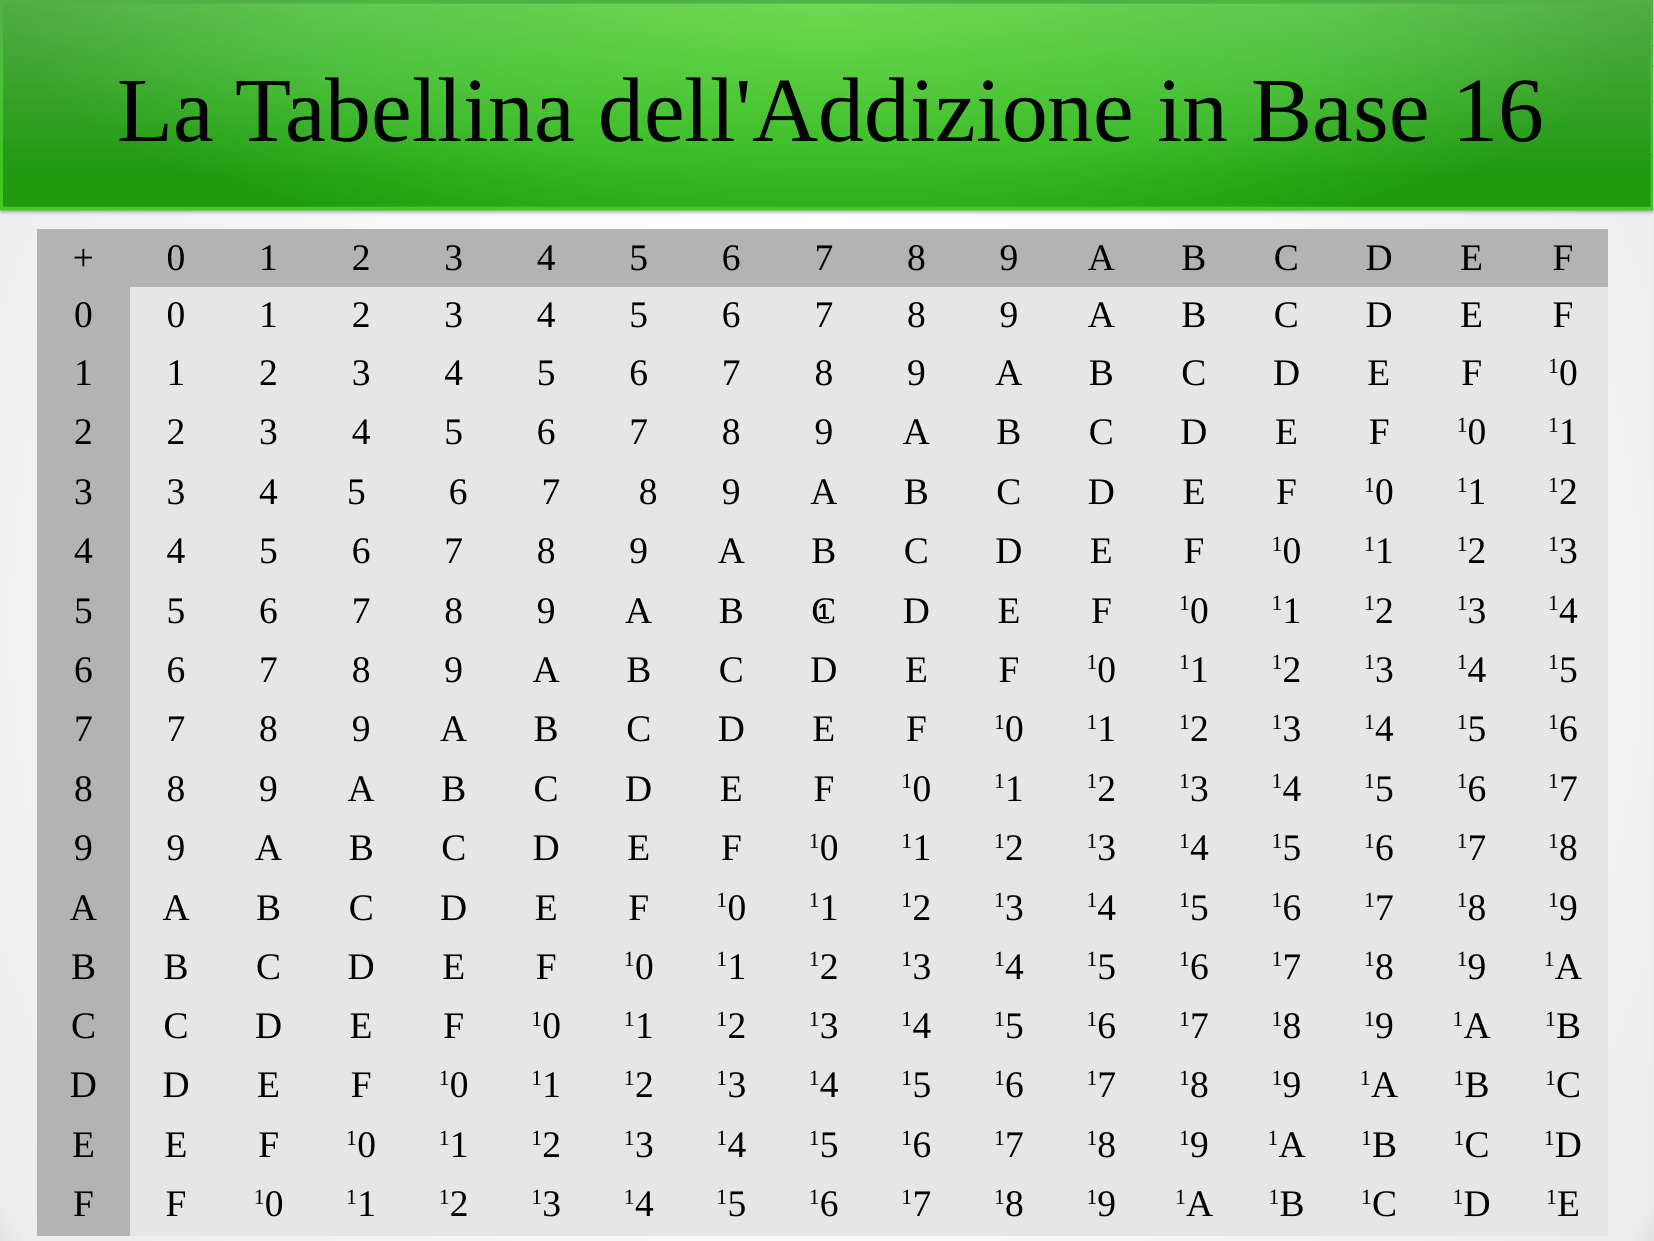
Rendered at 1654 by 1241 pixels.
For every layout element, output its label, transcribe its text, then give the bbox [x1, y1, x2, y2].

table_header C [1240, 229, 1333, 287]
table_cell 4 [407, 345, 500, 404]
table_cell B [1148, 287, 1240, 345]
table_cell E [870, 641, 963, 701]
table_cell 1A [1333, 1057, 1425, 1116]
table_cell C [315, 879, 407, 938]
table_cell 4 [37, 523, 130, 582]
table_cell 7 [685, 345, 778, 404]
table_cell D [1333, 287, 1425, 345]
table_cell 9 [130, 819, 222, 879]
table_cell D [778, 641, 870, 701]
table_cell B [37, 938, 130, 997]
table_cell 6 [593, 345, 685, 404]
table_cell 13 [1240, 701, 1333, 760]
table_cell D [407, 879, 500, 938]
table_cell F [1055, 582, 1148, 641]
table_cell B [963, 404, 1055, 463]
table_cell 14 [1518, 582, 1608, 641]
table_cell D [315, 938, 407, 997]
table_cell 14 [685, 1116, 778, 1175]
table_cell 13 [1333, 641, 1425, 701]
table_cell 12 [500, 1116, 593, 1175]
table_cell 11 [1518, 404, 1608, 463]
table_cell 13 [778, 997, 870, 1057]
table_cell 18 [1240, 997, 1333, 1057]
table_cell 1B [1425, 1057, 1518, 1116]
table_cell 15 [1518, 641, 1608, 701]
table_cell 14 [1055, 879, 1148, 938]
table_cell D [130, 1057, 222, 1116]
table_cell C [407, 819, 500, 879]
table_cell 1 [37, 345, 130, 404]
table_cell 9 [407, 641, 500, 701]
table_header 8 [870, 229, 963, 287]
table_cell 12 [407, 1175, 500, 1236]
table_cell 12 [1148, 701, 1240, 760]
table_cell B [1055, 345, 1148, 404]
table_cell 9 [870, 345, 963, 404]
table_cell D [685, 701, 778, 760]
table_cell E [222, 1057, 315, 1116]
table_cell 6 [222, 582, 315, 641]
table_header E [1425, 229, 1518, 287]
table_header 1 [222, 229, 315, 287]
table_cell 17 [963, 1116, 1055, 1175]
table_cell 18 [963, 1175, 1055, 1236]
table_cell 12 [1055, 760, 1148, 819]
table_cell E [315, 997, 407, 1057]
table_cell 6 [37, 641, 130, 701]
table_header F [1518, 229, 1608, 287]
table_cell D [593, 760, 685, 819]
table_cell 5 [37, 582, 130, 641]
table_cell 19 [1055, 1175, 1148, 1236]
table_cell 11 [407, 1116, 500, 1175]
table_cell 1B [1333, 1116, 1425, 1175]
table_cell 8 [222, 701, 315, 760]
table_cell A [222, 819, 315, 879]
table_cell 11 [870, 819, 963, 879]
table_cell 2 [37, 404, 130, 463]
table_cell 14 [1240, 760, 1333, 819]
table_cell D [1148, 404, 1240, 463]
table_cell 1A [1240, 1116, 1333, 1175]
table_cell 17 [1240, 938, 1333, 997]
table_cell 7 [593, 404, 685, 463]
table_cell 15 [1055, 938, 1148, 997]
table_cell 10 [1333, 463, 1425, 523]
table_cell 7 [778, 287, 870, 345]
table_cell 15 [1425, 701, 1518, 760]
table_cell 17 [1148, 997, 1240, 1057]
table_cell D [1240, 345, 1333, 404]
table_cell 12 [870, 879, 963, 938]
table_cell 10 [593, 938, 685, 997]
table_cell F [407, 997, 500, 1057]
table_cell 17 [1333, 879, 1425, 938]
table_cell 17 [1055, 1057, 1148, 1116]
table_cell C [870, 523, 963, 582]
table_cell 10 [1240, 523, 1333, 582]
table_cell 12 [1518, 463, 1608, 523]
table_cell C [1148, 345, 1240, 404]
table_cell C [37, 997, 130, 1057]
table_cell F [315, 1057, 407, 1116]
table_cell 10 [222, 1175, 315, 1236]
table_cell 15 [1148, 879, 1240, 938]
table_header 0 [130, 229, 222, 287]
table_cell 10 [500, 997, 593, 1057]
table_cell 19 [1518, 879, 1608, 938]
table_cell 16 [1333, 819, 1425, 879]
table_header 5 [593, 229, 685, 287]
table_cell 11 [315, 1175, 407, 1236]
table_cell B [500, 701, 593, 760]
table_cell E [593, 819, 685, 879]
table_cell A [315, 760, 407, 819]
table_cell 10 [963, 701, 1055, 760]
table_cell 11 [1148, 641, 1240, 701]
table_cell C [963, 463, 1055, 523]
table_cell E [778, 701, 870, 760]
table_cell 9 [500, 582, 593, 641]
table_cell 3 [37, 463, 130, 523]
table_cell 13 [1148, 760, 1240, 819]
table_cell 11 [778, 879, 870, 938]
table_cell 14 [1333, 701, 1425, 760]
table_cell 9 [37, 819, 130, 879]
table_cell 13 [593, 1116, 685, 1175]
table_cell C [1055, 404, 1148, 463]
table_cell E [1148, 463, 1240, 523]
table_cell C [685, 641, 778, 701]
table_cell 11 [1425, 463, 1518, 523]
table_cell F [500, 938, 593, 997]
table_cell 14 [593, 1175, 685, 1236]
table_cell 6 [500, 404, 593, 463]
table_cell 15 [963, 997, 1055, 1057]
table_cell 10 [1148, 582, 1240, 641]
table_cell C [593, 701, 685, 760]
table_cell E [130, 1116, 222, 1175]
table_cell E [1425, 287, 1518, 345]
table_cell A [963, 345, 1055, 404]
table_cell F [685, 819, 778, 879]
table_cell 16 [870, 1116, 963, 1175]
table_cell 12 [593, 1057, 685, 1116]
table_cell 18 [1055, 1116, 1148, 1175]
table_cell F [1240, 463, 1333, 523]
table_cell 1C [1425, 1116, 1518, 1175]
table_cell 18 [1518, 819, 1608, 879]
table_cell C [222, 938, 315, 997]
table_cell E [963, 582, 1055, 641]
table_cell 9 [685, 463, 778, 523]
table_cell A [407, 701, 500, 760]
table_cell 1E [1518, 1175, 1608, 1236]
table_cell 8 [685, 404, 778, 463]
table_header D [1333, 229, 1425, 287]
table_cell B [222, 879, 315, 938]
table_cell 15 [1240, 819, 1333, 879]
table_cell 6 [407, 463, 500, 523]
table_header 6 [685, 229, 778, 287]
table_header A [1055, 229, 1148, 287]
table_cell 7 [407, 523, 500, 582]
table_cell 11 [593, 997, 685, 1057]
table_cell 1 [130, 345, 222, 404]
table_cell A [500, 641, 593, 701]
table_cell 16 [1518, 701, 1608, 760]
table_cell 11 [1240, 582, 1333, 641]
table_cell 13 [685, 1057, 778, 1116]
table_cell 7 [130, 701, 222, 760]
table_cell 7 [37, 701, 130, 760]
table_cell A [685, 523, 778, 582]
table_cell 1C [1333, 1175, 1425, 1236]
table_cell F [130, 1175, 222, 1236]
table_cell 10 [1425, 404, 1518, 463]
table_cell 1D [1518, 1116, 1608, 1175]
table_cell 11 [1333, 523, 1425, 582]
table_cell F [870, 701, 963, 760]
table_cell 16 [963, 1057, 1055, 1116]
table_cell 10 [315, 1116, 407, 1175]
table_cell D [222, 997, 315, 1057]
table_cell 15 [870, 1057, 963, 1116]
table_cell 13 [870, 938, 963, 997]
table_cell 10 [407, 1057, 500, 1116]
table_cell 1A [1518, 938, 1608, 997]
table_cell 13 [1055, 819, 1148, 879]
table_cell 12 [963, 819, 1055, 879]
table_cell F [37, 1175, 130, 1236]
table_cell 1 [222, 287, 315, 345]
table_header 4 [500, 229, 593, 287]
table_cell D [1055, 463, 1148, 523]
table_cell F [778, 760, 870, 819]
table_cell 13 [963, 879, 1055, 938]
table_cell 14 [1148, 819, 1240, 879]
table_cell 11 [963, 760, 1055, 819]
table_cell 1A [1425, 997, 1518, 1057]
table_cell 12 [778, 938, 870, 997]
table_cell 6 [130, 641, 222, 701]
table_cell 17 [1425, 819, 1518, 879]
table_cell 8 [870, 287, 963, 345]
table_cell 12 [1240, 641, 1333, 701]
table_cell 1B [1240, 1175, 1333, 1236]
table_cell 5 [222, 523, 315, 582]
table_cell 9 [593, 523, 685, 582]
table_cell 13 [1425, 582, 1518, 641]
table_cell 15 [1333, 760, 1425, 819]
table_cell 18 [1333, 938, 1425, 997]
table_cell D [500, 819, 593, 879]
table_cell 5 [500, 345, 593, 404]
table_cell 19 [1148, 1116, 1240, 1175]
table_cell 5 [593, 287, 685, 345]
table_cell B [593, 641, 685, 701]
table_cell 6 [685, 287, 778, 345]
table_cell E [1240, 404, 1333, 463]
table_cell 6 [315, 523, 407, 582]
table_cell E [1333, 345, 1425, 404]
table_cell A [1055, 287, 1148, 345]
table_cell C [1240, 287, 1333, 345]
table_cell 2 [130, 404, 222, 463]
table_cell E [37, 1116, 130, 1175]
table_header 2 [315, 229, 407, 287]
table_cell A [130, 879, 222, 938]
table_cell 19 [1333, 997, 1425, 1057]
table_cell 9 [315, 701, 407, 760]
table_cell 1A [1148, 1175, 1240, 1236]
table_cell 7 [500, 463, 593, 523]
table_cell 1D [1425, 1175, 1518, 1236]
table_cell C [500, 760, 593, 819]
table_header 9 [963, 229, 1055, 287]
table_cell 5 [315, 463, 407, 523]
table_cell F [1425, 345, 1518, 404]
table_cell C [130, 997, 222, 1057]
table_cell 3 [222, 404, 315, 463]
table_cell 9 [778, 404, 870, 463]
table_cell A [37, 879, 130, 938]
table_cell 18 [1148, 1057, 1240, 1116]
table_cell F [222, 1116, 315, 1175]
table_cell 15 [685, 1175, 778, 1236]
table_cell 8 [130, 760, 222, 819]
table_cell 8 [37, 760, 130, 819]
table_cell E [685, 760, 778, 819]
table_cell 4 [130, 523, 222, 582]
table_cell B [407, 760, 500, 819]
table_cell F [1148, 523, 1240, 582]
table_cell 13 [500, 1175, 593, 1236]
table_cell 0 [37, 287, 130, 345]
title La Tabellina dell'Addizione in Base 16 [76, 7, 1565, 215]
table_cell A [778, 463, 870, 523]
table_cell D [37, 1057, 130, 1116]
table_cell D [963, 523, 1055, 582]
table_cell 8 [593, 463, 685, 523]
table_cell 18 [1425, 879, 1518, 938]
table_cell E [407, 938, 500, 997]
table_cell 14 [778, 1057, 870, 1116]
table_cell 10 [870, 760, 963, 819]
table_cell 4 [315, 404, 407, 463]
table_cell 3 [407, 287, 500, 345]
table_cell 8 [778, 345, 870, 404]
table_cell 13 [1518, 523, 1608, 582]
table_cell A [870, 404, 963, 463]
table_cell 14 [1425, 641, 1518, 701]
table_cell 12 [685, 997, 778, 1057]
table_cell 5 [130, 582, 222, 641]
table_cell 16 [1240, 879, 1333, 938]
table_cell 2 [222, 345, 315, 404]
table_cell B [130, 938, 222, 997]
table_cell 10 [1518, 345, 1608, 404]
table_cell 5 [407, 404, 500, 463]
table_cell E [500, 879, 593, 938]
table_cell 10 [778, 819, 870, 879]
table_cell 11 [685, 938, 778, 997]
table_cell 9 [963, 287, 1055, 345]
table_cell 2 [315, 287, 407, 345]
table_cell B [315, 819, 407, 879]
table_cell 15 [778, 1116, 870, 1175]
table_cell B [778, 523, 870, 582]
table_cell 9 [222, 760, 315, 819]
table_cell 0 [130, 287, 222, 345]
table_cell F [1333, 404, 1425, 463]
table_cell 8 [500, 523, 593, 582]
table_cell 8 [407, 582, 500, 641]
table_cell 1C [1518, 1057, 1608, 1116]
table_cell 16 [1425, 760, 1518, 819]
text_box 1 [803, 590, 845, 649]
table_cell 11 [500, 1057, 593, 1116]
table_cell 8 [315, 641, 407, 701]
table_cell 3 [315, 345, 407, 404]
table_cell 7 [315, 582, 407, 641]
table_cell 1B [1518, 997, 1608, 1057]
table_cell 14 [963, 938, 1055, 997]
table_cell E [1055, 523, 1148, 582]
table_cell 19 [1425, 938, 1518, 997]
table_cell 16 [1148, 938, 1240, 997]
table_cell 16 [778, 1175, 870, 1236]
table_cell D [870, 582, 963, 641]
table_cell 16 [1055, 997, 1148, 1057]
table_cell F [593, 879, 685, 938]
table_cell F [963, 641, 1055, 701]
table_cell 12 [1425, 523, 1518, 582]
table_cell 17 [1518, 760, 1608, 819]
table_cell 17 [870, 1175, 963, 1236]
table_cell B [685, 582, 778, 641]
table_cell 10 [685, 879, 778, 938]
table_cell 14 [870, 997, 963, 1057]
table_cell 10 [1055, 641, 1148, 701]
table_cell 4 [500, 287, 593, 345]
table_cell 3 [130, 463, 222, 523]
table_cell 4 [222, 463, 315, 523]
table_cell 11 [1055, 701, 1148, 760]
table_header + [37, 229, 130, 287]
table_cell A [593, 582, 685, 641]
table_header 7 [778, 229, 870, 287]
table_cell 7 [222, 641, 315, 701]
table_cell 19 [1240, 1057, 1333, 1116]
table_cell B [870, 463, 963, 523]
table_cell 12 [1333, 582, 1425, 641]
table_header B [1148, 229, 1240, 287]
table_cell F [1518, 287, 1608, 345]
table_header 3 [407, 229, 500, 287]
table_cell C [778, 582, 870, 641]
